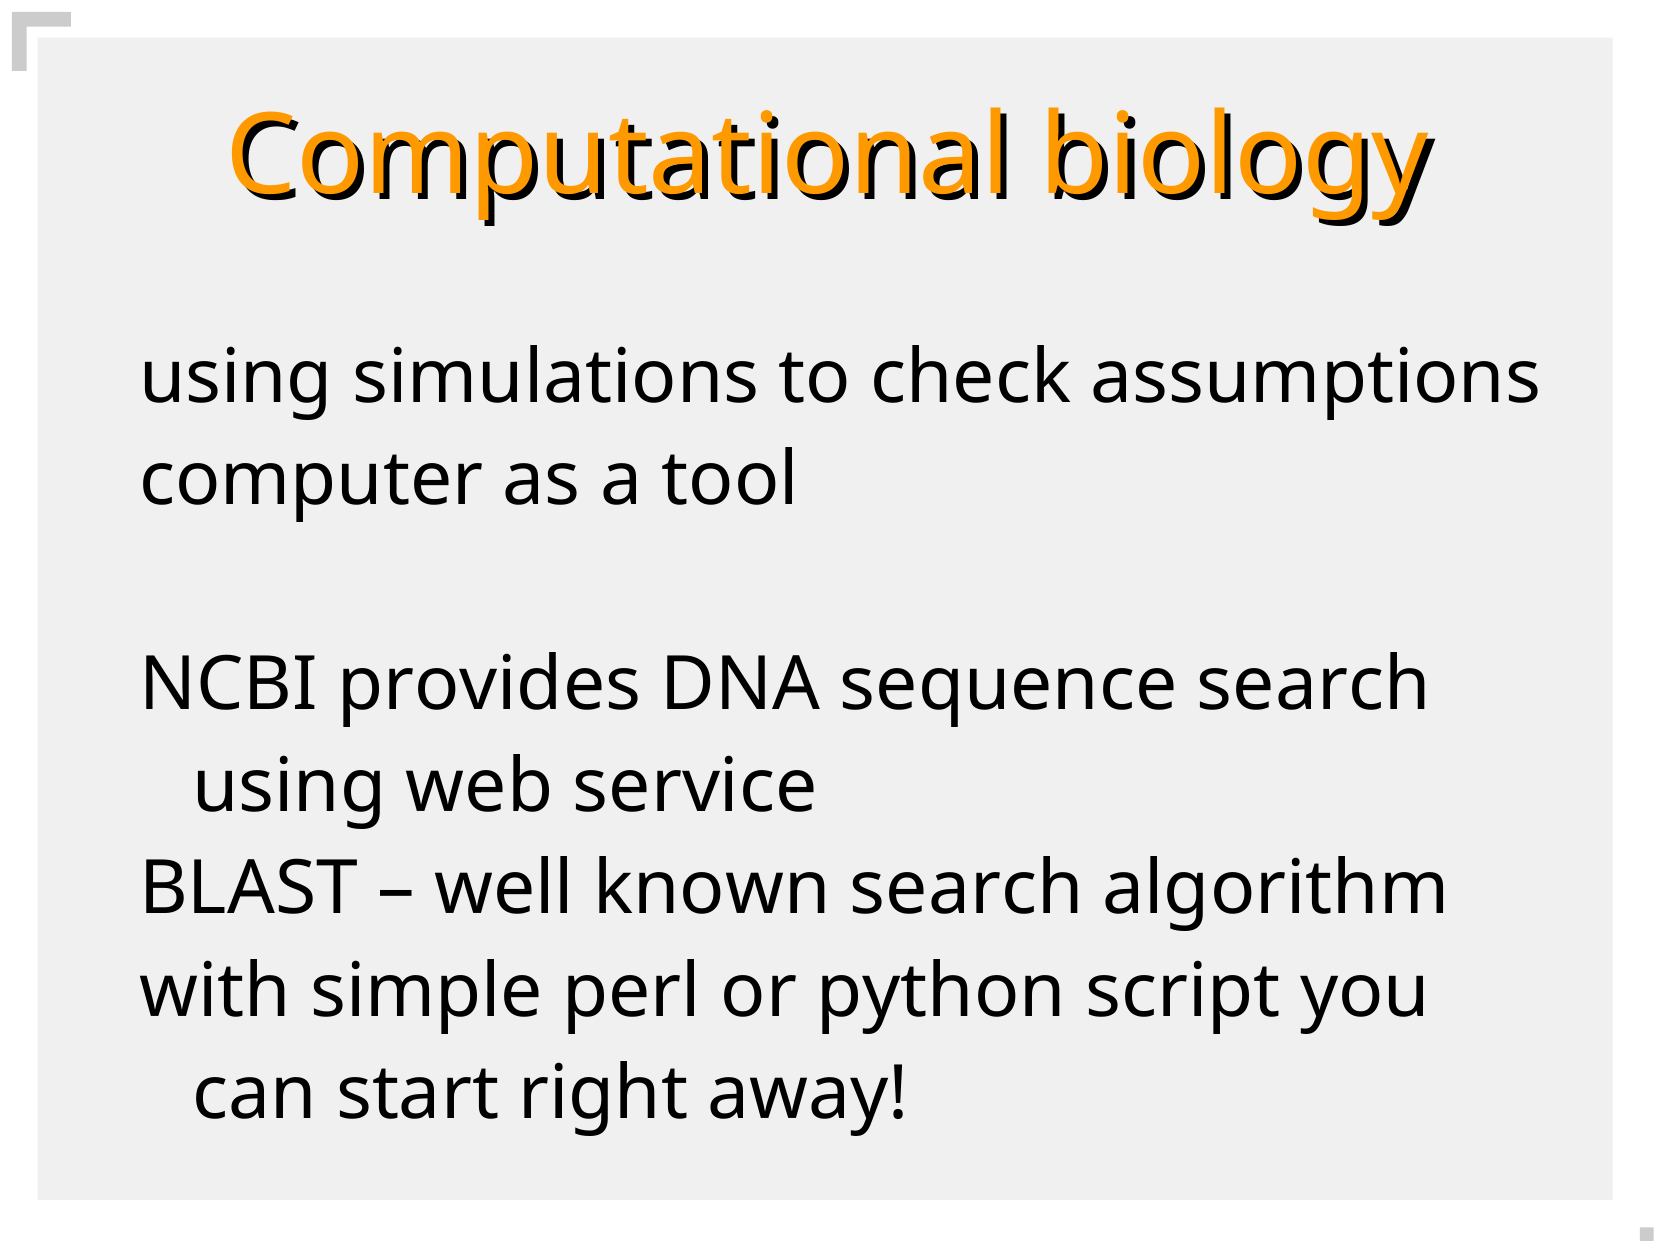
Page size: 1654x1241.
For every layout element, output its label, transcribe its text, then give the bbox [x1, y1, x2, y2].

list using simulations to check assumptions computer as a tool NCBI provides DNA sequence search using web service BLAST – well known search algorithm with simple perl or python script you can start right away! [121, 322, 1561, 1132]
title Computational biology [121, 46, 1534, 254]
